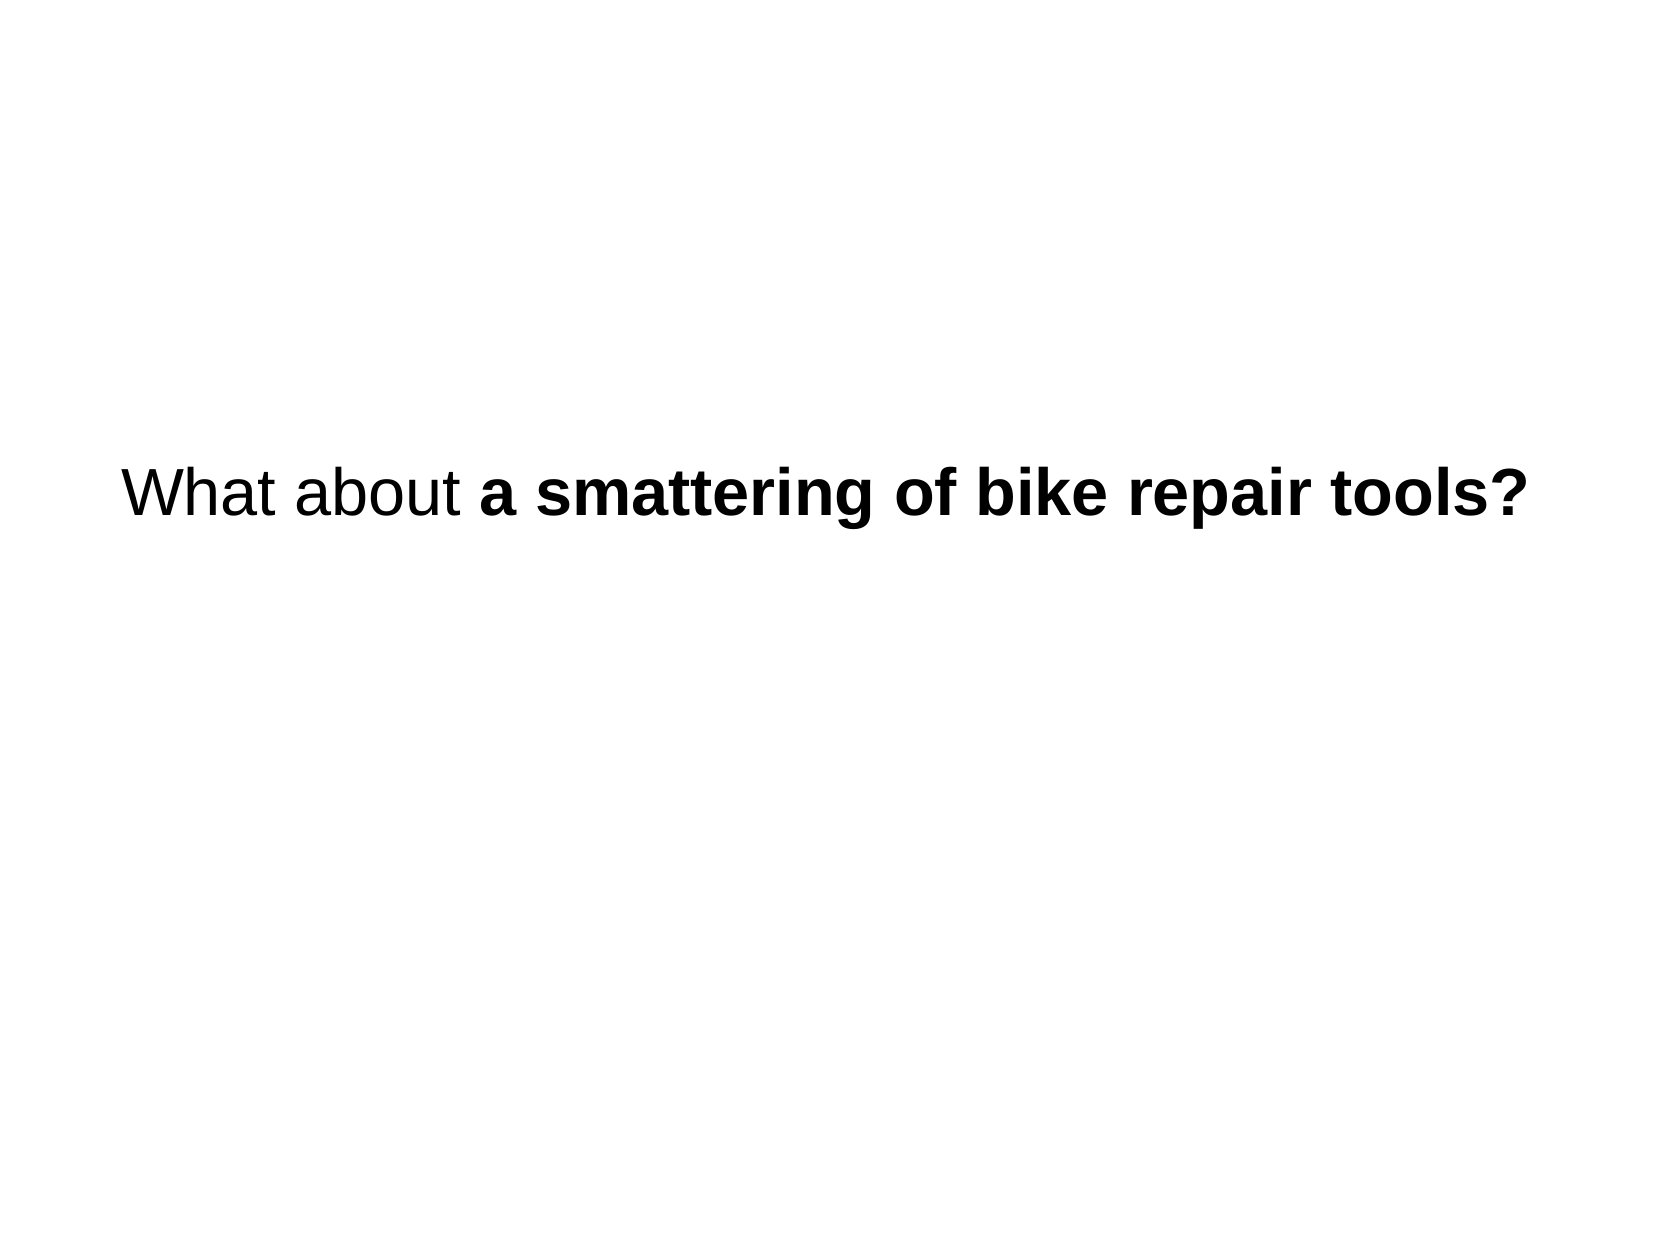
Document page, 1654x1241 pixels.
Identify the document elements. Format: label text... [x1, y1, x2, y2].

subtitle What about a smattering of bike repair tools? [82, 49, 1571, 1010]
